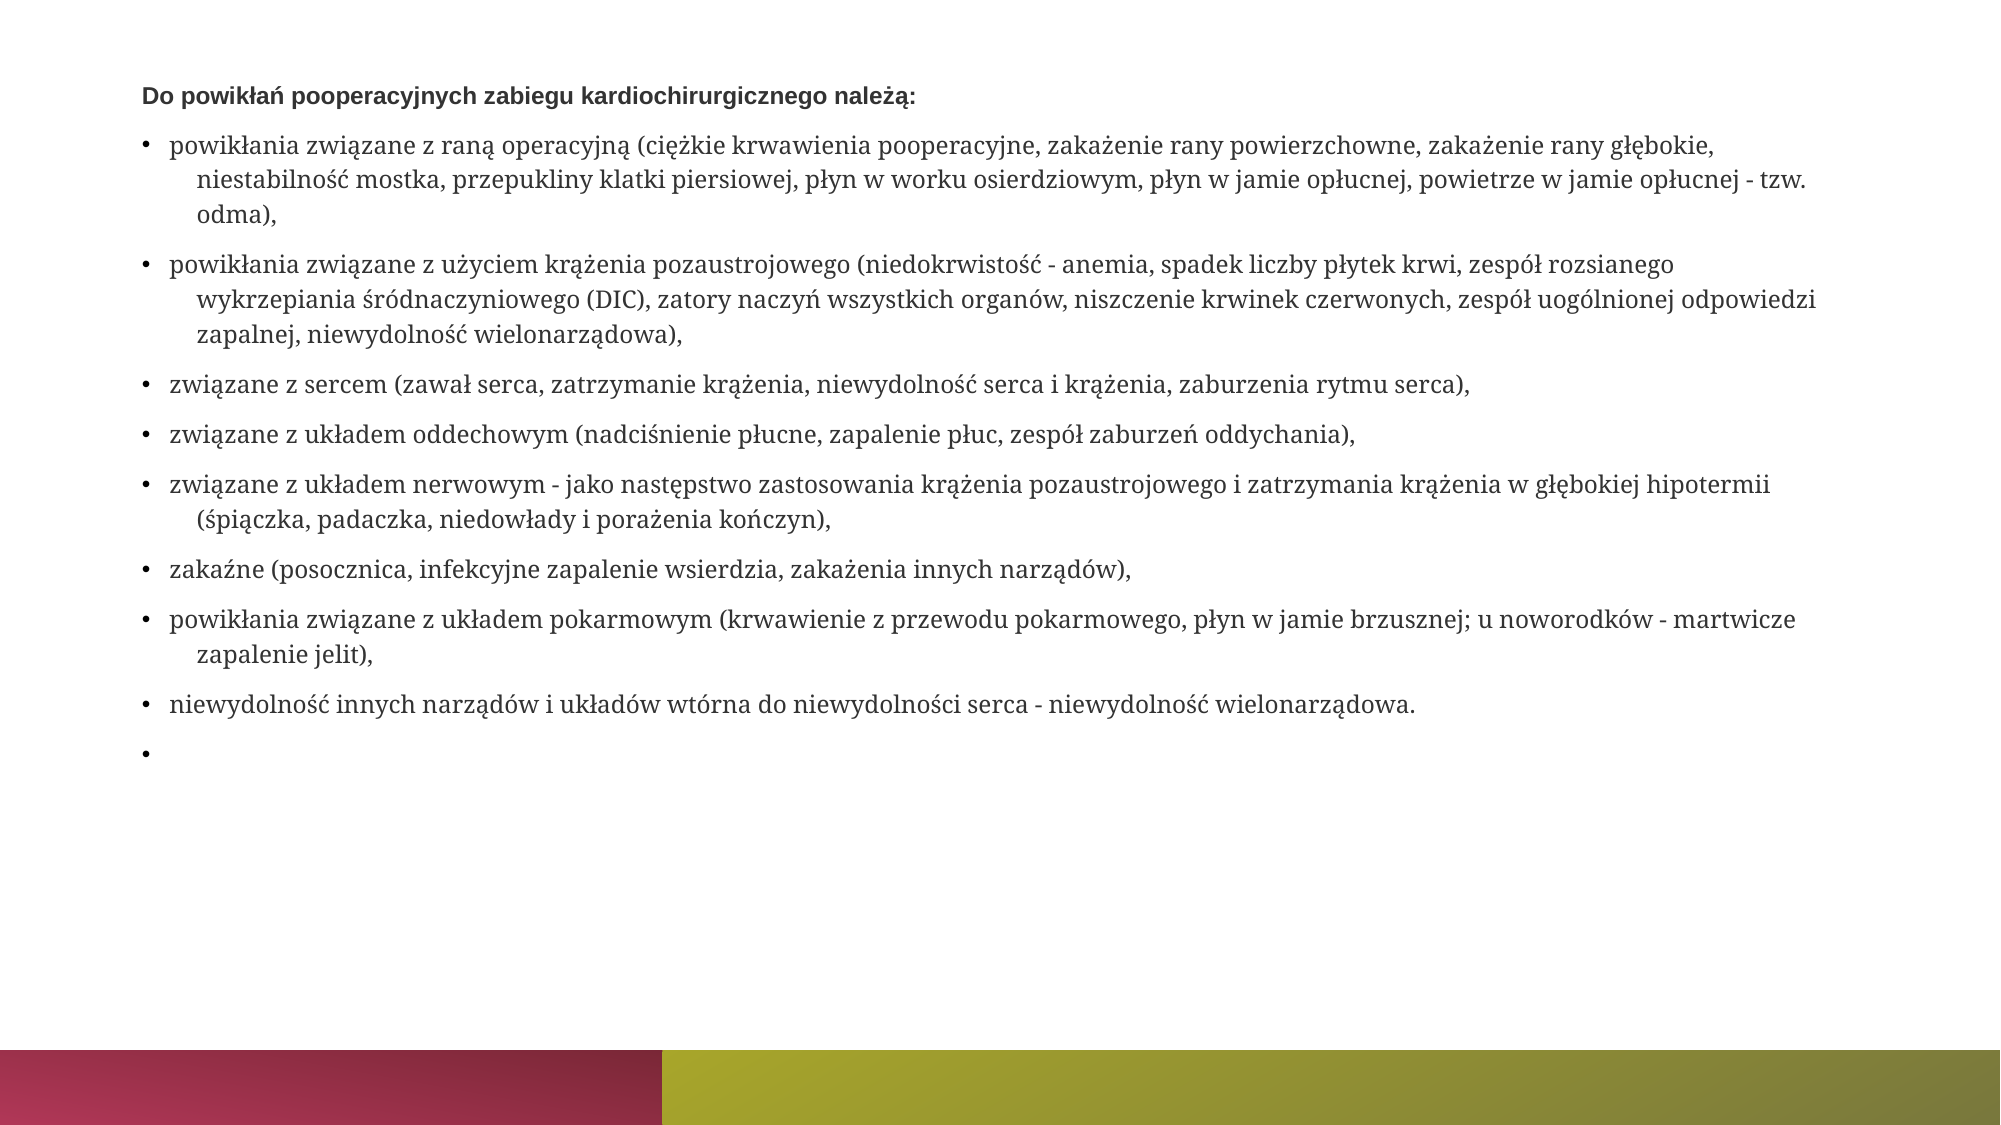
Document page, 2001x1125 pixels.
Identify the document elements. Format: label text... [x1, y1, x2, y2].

list Do powikłań pooperacyjnych zabiegu kardiochirurgicznego należą: powikłania związane z raną operacyjną (ciężkie krwawienia pooperacyjne, zakażenie rany powierzchowne, zakażenie rany głębokie, niestabilność mostka, przepukliny klatki piersiowej, płyn w worku osierdziowym, płyn w jamie opłucnej, powietrze w jamie opłucnej - tzw. odma), powikłania związane z użyciem krążenia pozaustrojowego (niedokrwistość - anemia, spadek liczby płytek krwi, zespół rozsianego wykrzepiania śródnaczyniowego (DIC), zatory naczyń wszystkich organów, niszczenie krwinek czerwonych, zespół uogólnionej odpowiedzi zapalnej, niewydolność wielonarządowa), związane z sercem (zawał serca, zatrzymanie krążenia, niewydolność serca i krążenia, zaburzenia rytmu serca), związane z układem oddechowym (nadciśnienie płucne, zapalenie płuc, zespół zaburzeń oddychania), związane z układem nerwowym - jako następstwo zastosowania krążenia pozaustrojowego i zatrzymania krążenia w głębokiej hipotermii (śpiączka, padaczka, niedowłady i porażenia kończyn), zakaźne (posocznica, infekcyjne zapalenie wsierdzia, zakażenia innych narządów), powikłania związane z układem pokarmowym (krwawienie z przewodu pokarmowego, płyn w jamie brzusznej; u noworodków - martwicze zapalenie jelit), niewydolność innych narządów i układów wtórna do niewydolności serca - niewydolność wielonarządowa. [141, 74, 1822, 724]
